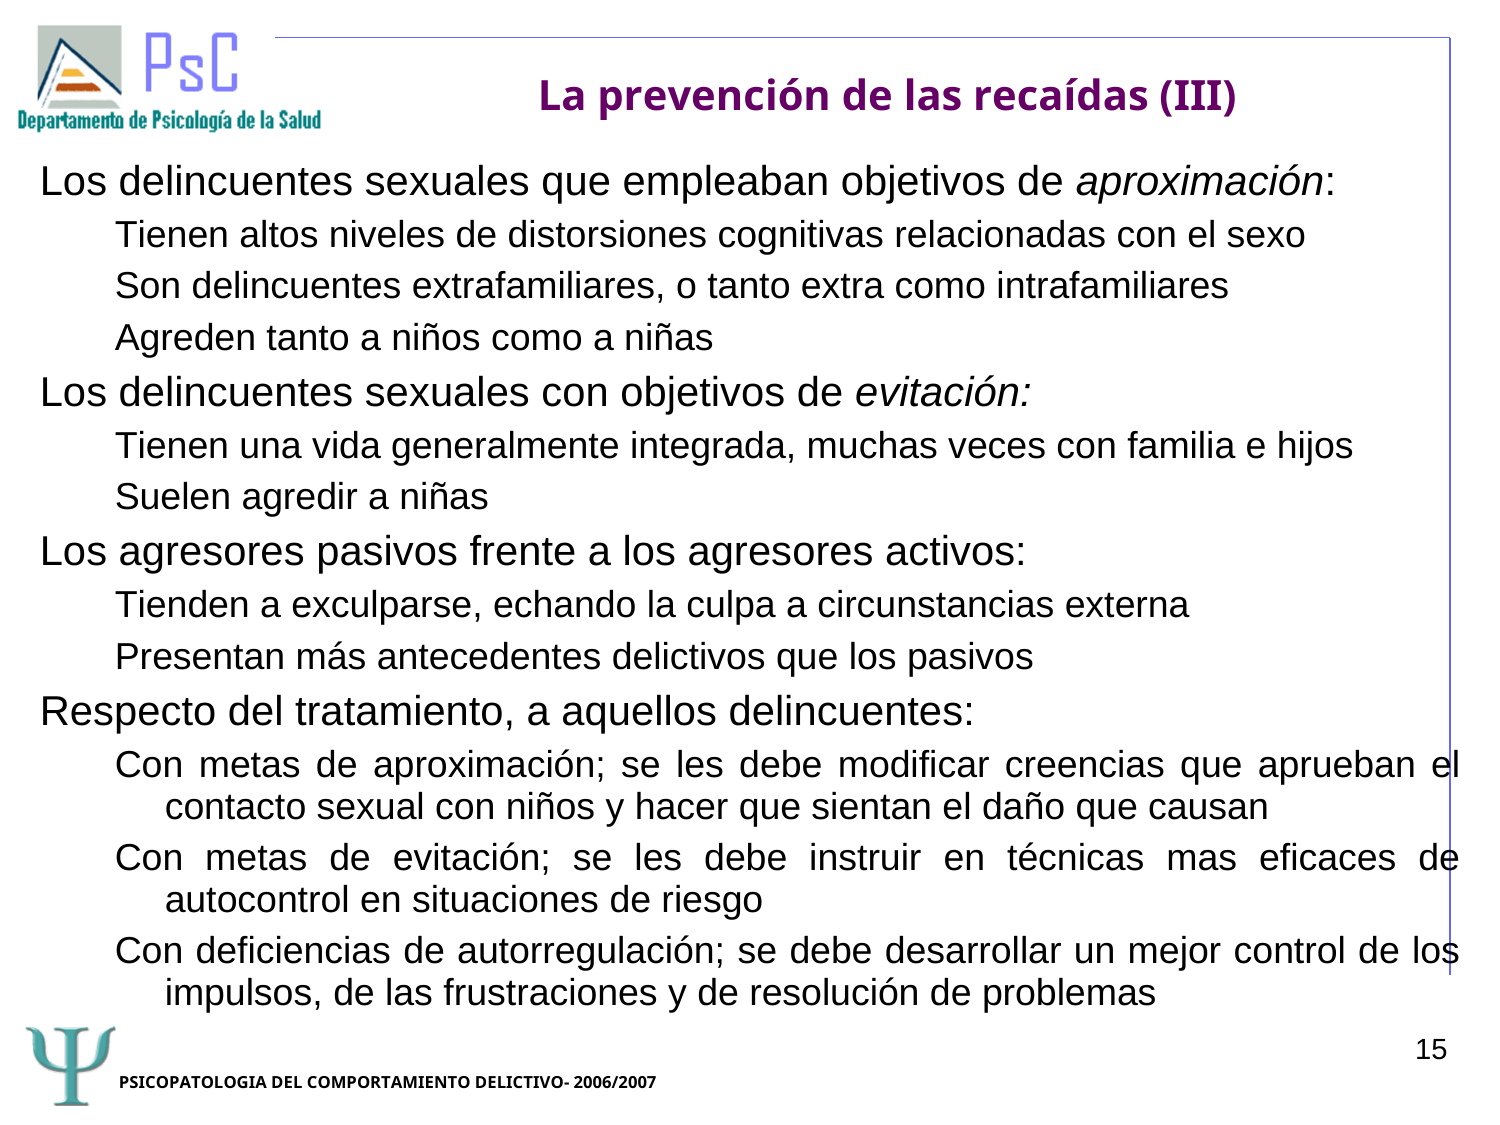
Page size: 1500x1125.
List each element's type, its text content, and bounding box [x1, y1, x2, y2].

title La prevención de las recaídas (III) [349, 49, 1425, 138]
subtitle Los delincuentes sexuales que empleaban objetivos de aproximación: Tienen altos niveles de distorsiones cognitivas relacionadas con el sexo Son delincuentes extrafamiliares, o tanto extra como intrafamiliares Agreden tanto a niños como a niñas Los delincuentes sexuales con objetivos de evitación: Tienen una vida generalmente integrada, muchas veces con familia e hijos Suelen agredir a niñas Los agresores pasivos frente a los agresores activos: Tienden a exculparse, echando la culpa a circunstancias externa Presentan más antecedentes delictivos que los pasivos Respecto del tratamiento, a aquellos delincuentes: Con metas de aproximación; se les debe modificar creencias que aprueban el contacto sexual con niños y hacer que sientan el daño que causan Con metas de evitación; se les debe instruir en técnicas mas eficaces de autocontrol en situaciones de riesgo Con deficiencias de autorregulación; se debe desarrollar un mejor control de los impulsos, de las frustraciones y de resolución de problemas [24, 149, 1476, 1125]
picture [0, 0, 330, 138]
